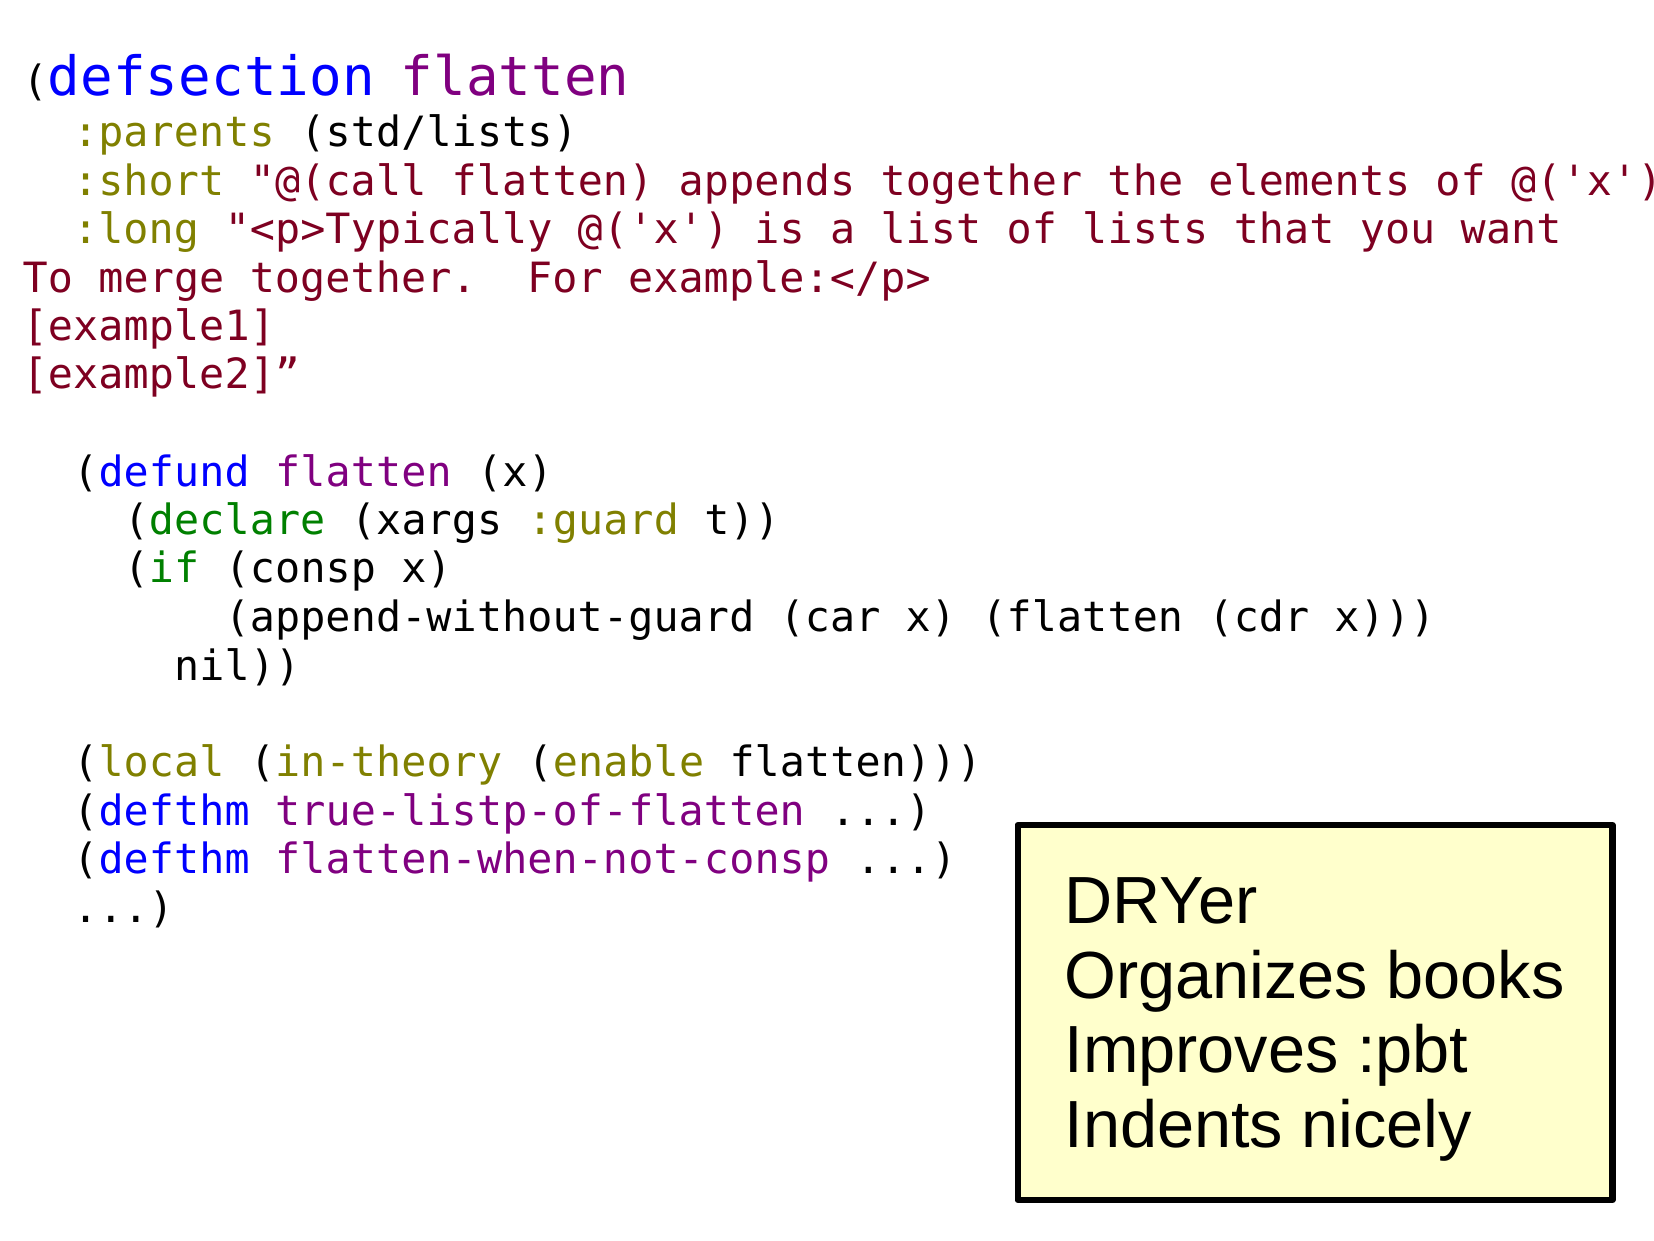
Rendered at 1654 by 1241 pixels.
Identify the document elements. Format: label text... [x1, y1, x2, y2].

text_box (defsection flatten :parents (std/lists) :short "@(call flatten) appends together the elements of @('x').” :long "<p>Typically @('x') is a list of lists that you want To merge together. For example:</p> [example1] [example2]” (defund flatten (x) (declare (xargs :guard t)) (if (consp x) (append-without-guard (car x) (flatten (cdr x))) nil)) (local (in-theory (enable flatten))) (defthm true-listp-of-flatten ...) (defthm flatten-when-not-consp ...) ...) [7, 37, 1579, 1202]
text_box DRYer Organizes books Improves :pbt Indents nicely [1017, 825, 1613, 1201]
